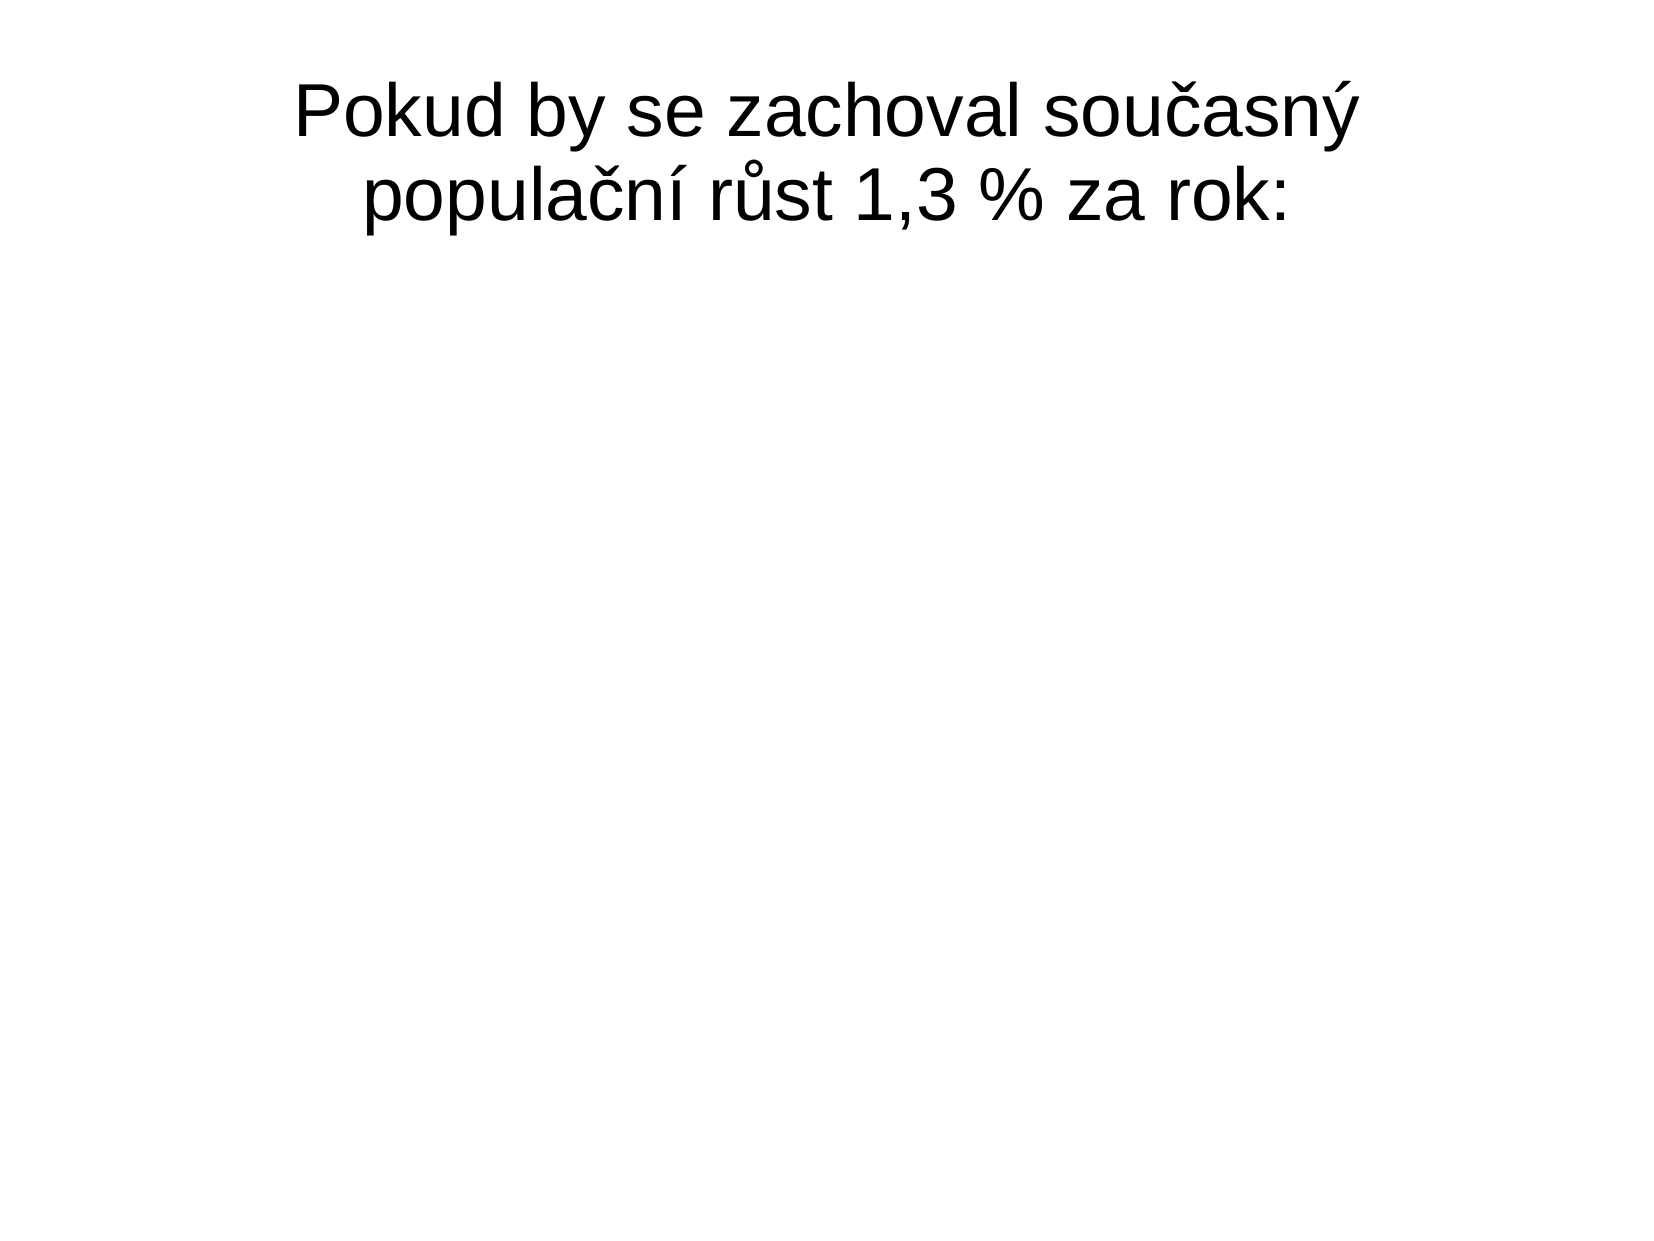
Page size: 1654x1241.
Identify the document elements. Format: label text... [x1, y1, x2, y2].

title Pokud by se zachoval současný populační růst 1,3 % za rok: [82, 56, 1571, 250]
